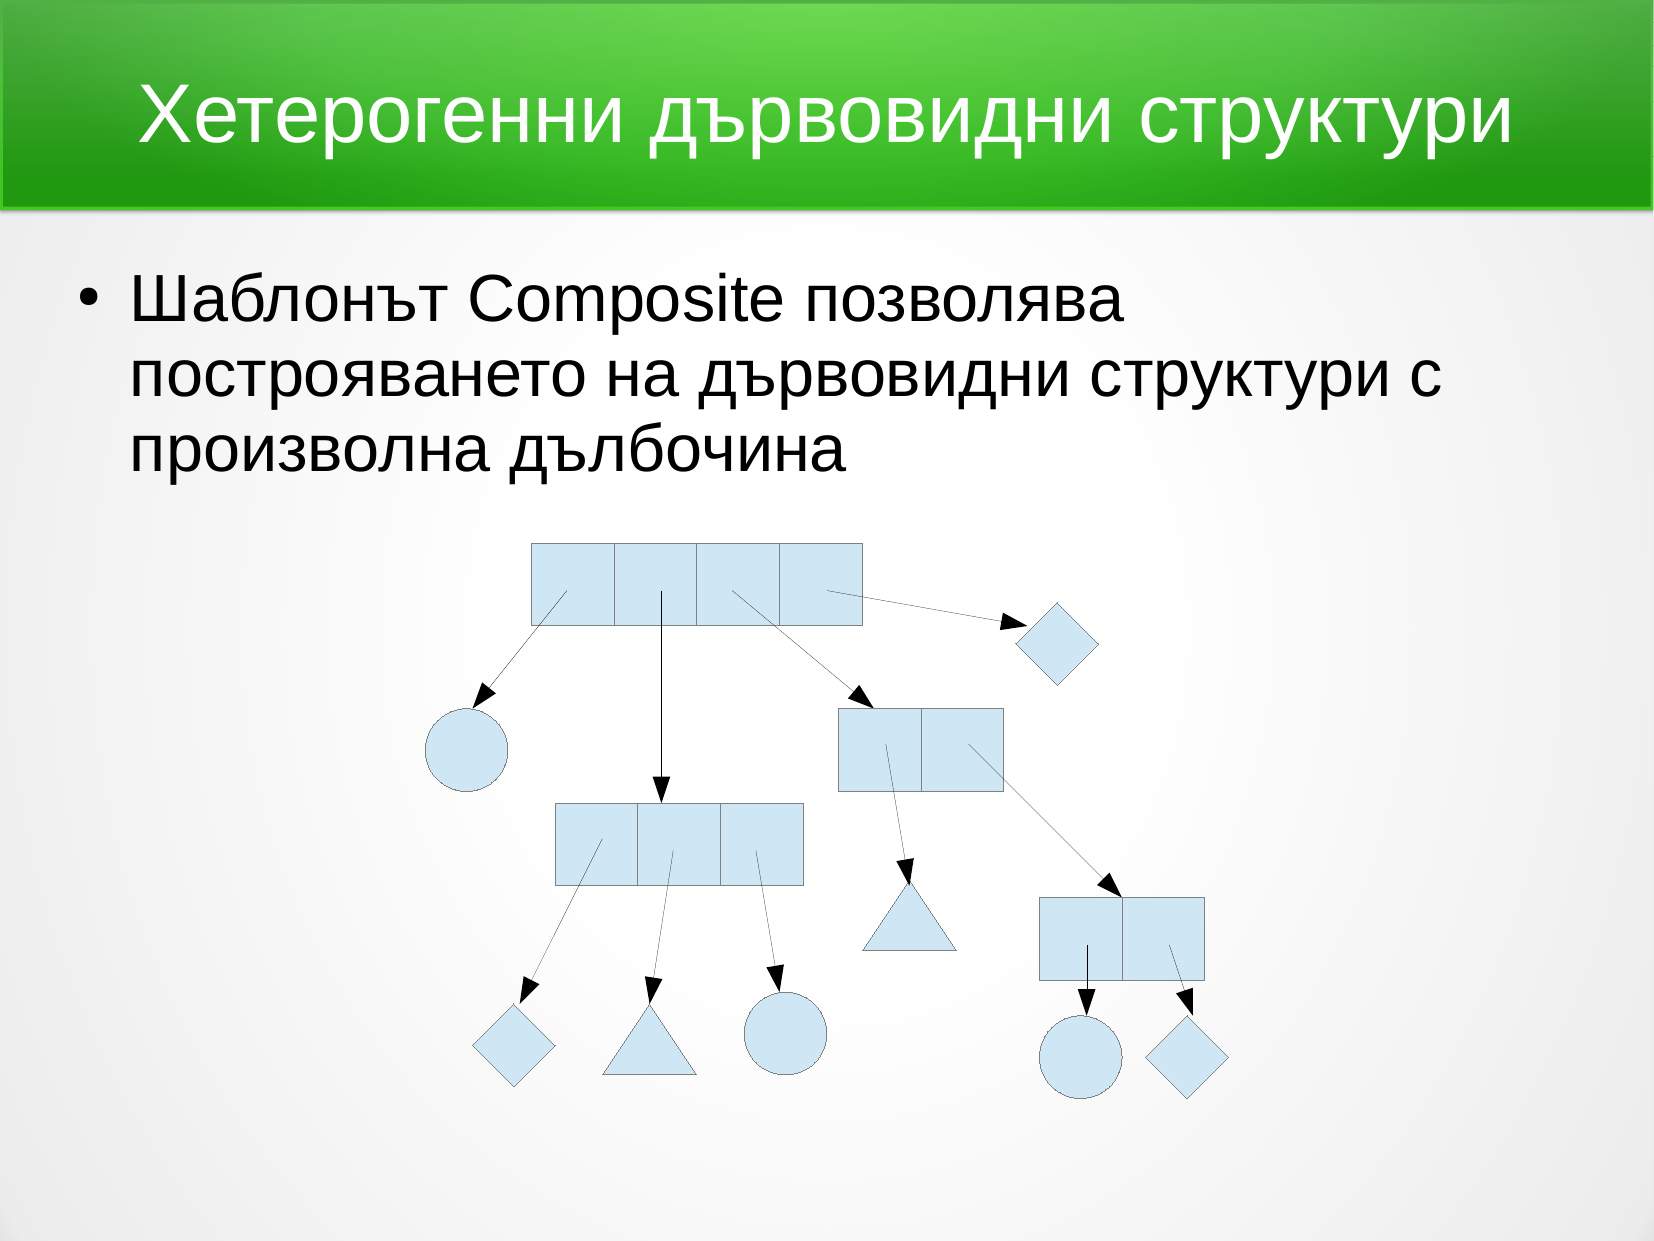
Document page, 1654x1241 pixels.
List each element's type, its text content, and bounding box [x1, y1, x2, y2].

list Шаблонът Composite позволява построяването на дървовидни структури с произволна дълбочина [59, 261, 1595, 1182]
text_box [862, 882, 957, 951]
text_box [1015, 602, 1099, 686]
text_box [425, 708, 508, 792]
text_box [1039, 897, 1205, 981]
text_box [1145, 1015, 1229, 1099]
text_box [602, 1004, 697, 1075]
text_box [744, 992, 827, 1075]
text_box [555, 803, 804, 886]
title Хетерогенни дървовидни структури [82, 49, 1571, 179]
text_box [1039, 1015, 1123, 1099]
text_box [838, 708, 1004, 792]
text_box [472, 1003, 556, 1087]
text_box [531, 543, 863, 626]
